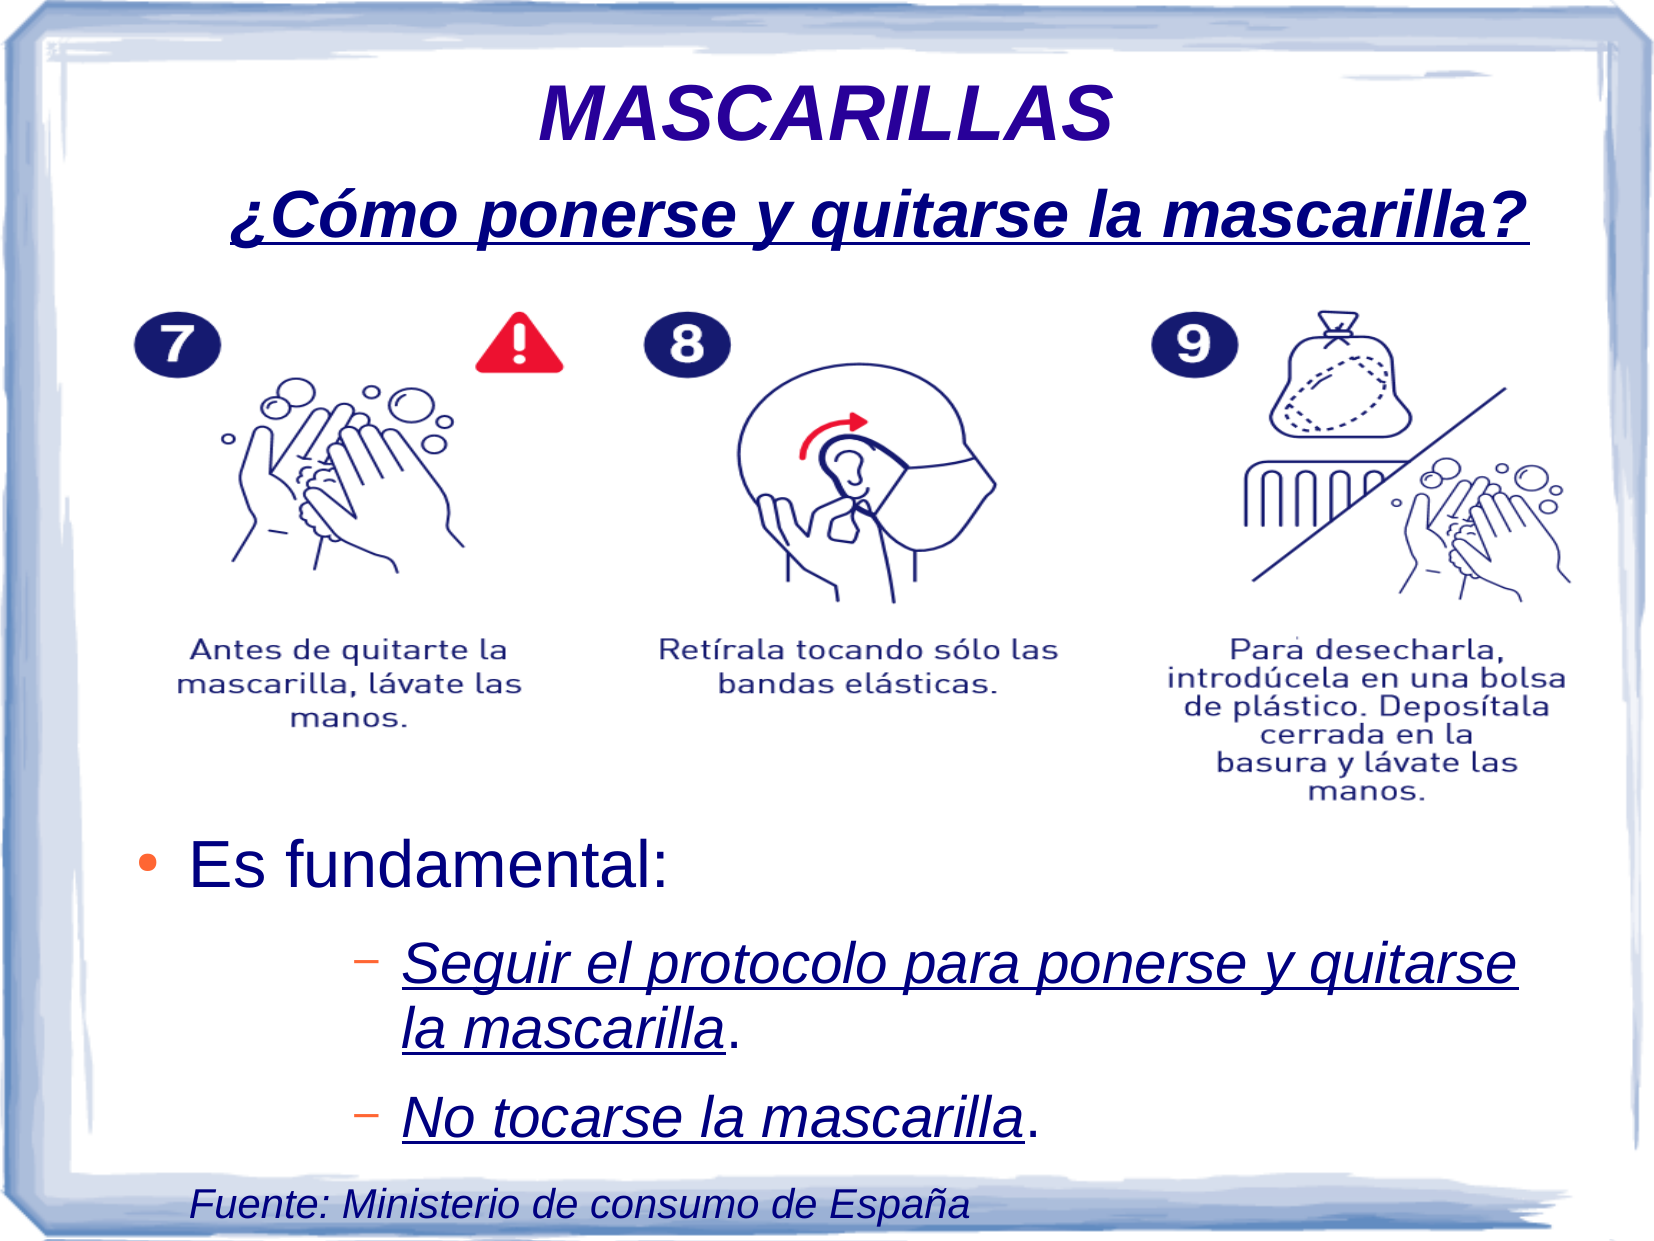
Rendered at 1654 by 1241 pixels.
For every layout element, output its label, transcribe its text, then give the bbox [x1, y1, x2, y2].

list Es fundamental: Seguir el protocolo para ponerse y quitarse la mascarilla. No tocarse la mascarilla. [118, 826, 1571, 1152]
title MASCARILLAS [82, 49, 1571, 178]
list ¿Cómo ponerse y quitarse la mascarilla? [118, 1152, 1571, 1241]
text_box Fuente: Ministerio de consumo de España [118, 1181, 1565, 1228]
list ¿Cómo ponerse y quitarse la mascarilla? [118, 177, 1571, 256]
picture [0, 0, 1654, 1241]
